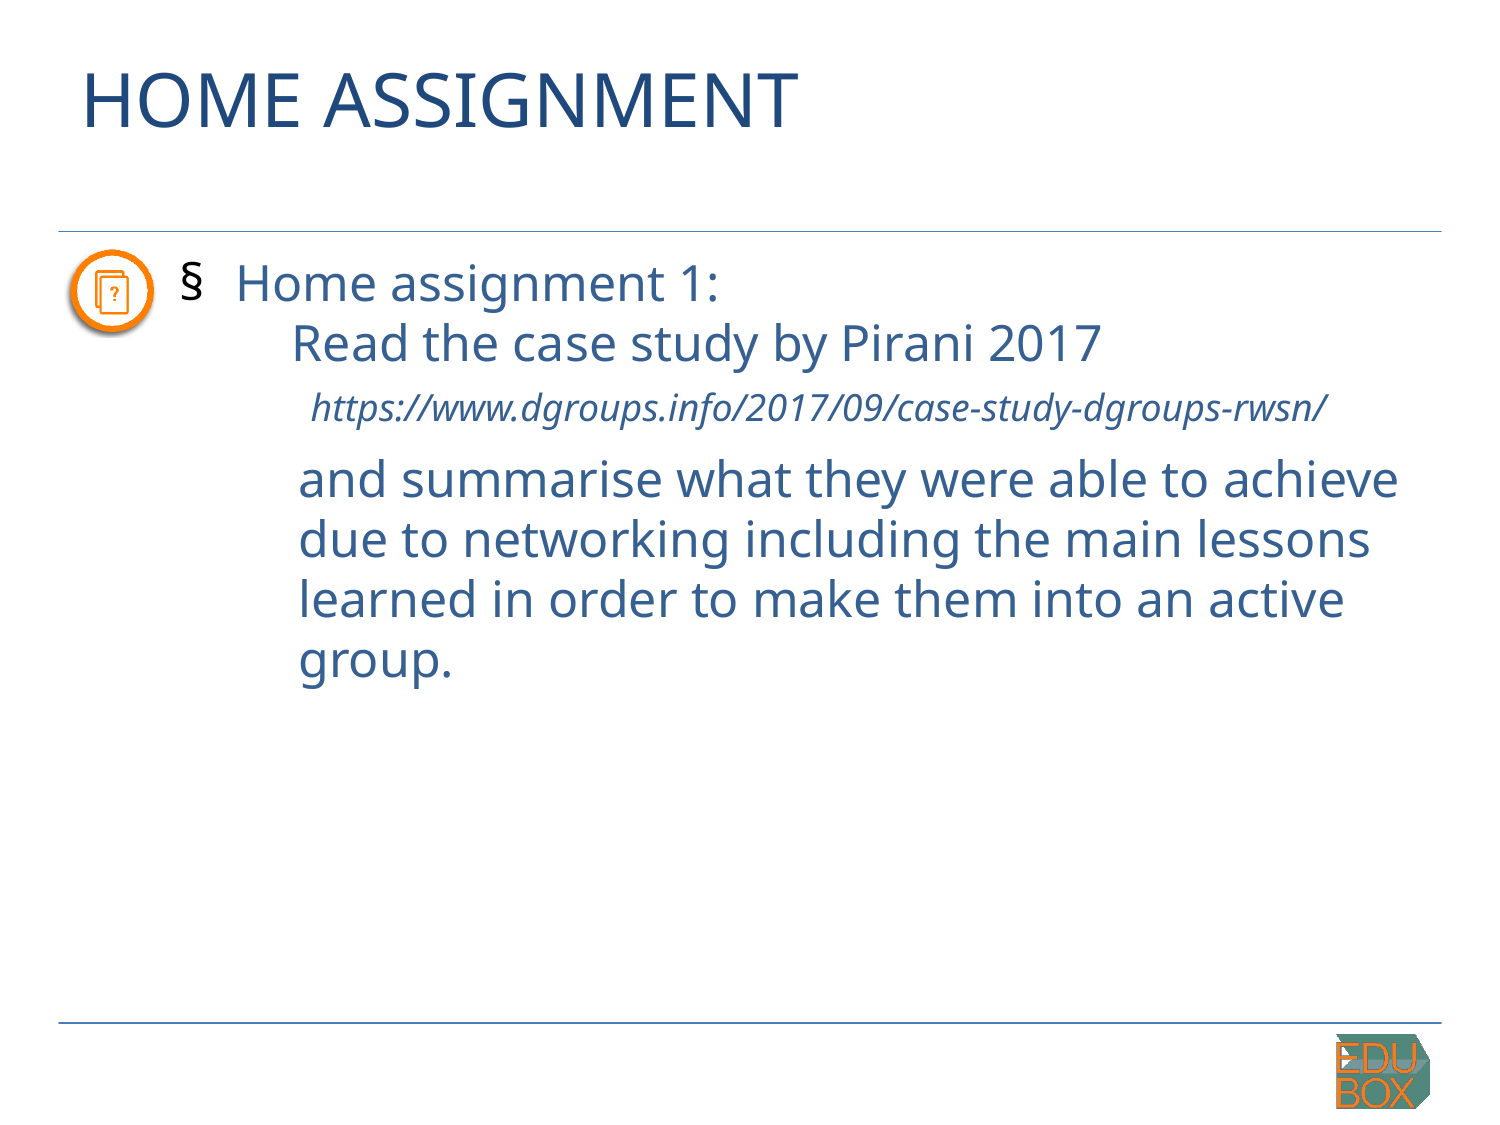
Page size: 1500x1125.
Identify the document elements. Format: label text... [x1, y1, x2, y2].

picture [1328, 1028, 1437, 1114]
picture [64, 243, 160, 339]
title HOME ASSIGNMENT [64, 42, 1040, 153]
list Home assignment 1: Read the case study by Pirani 2017 https://www.dgroups.info/2017/09/case-study-dgroups-rwsn/ and summarise what they were able to achieve due to networking including the main lessons learned in order to make them into an active group. [164, 243, 1417, 994]
